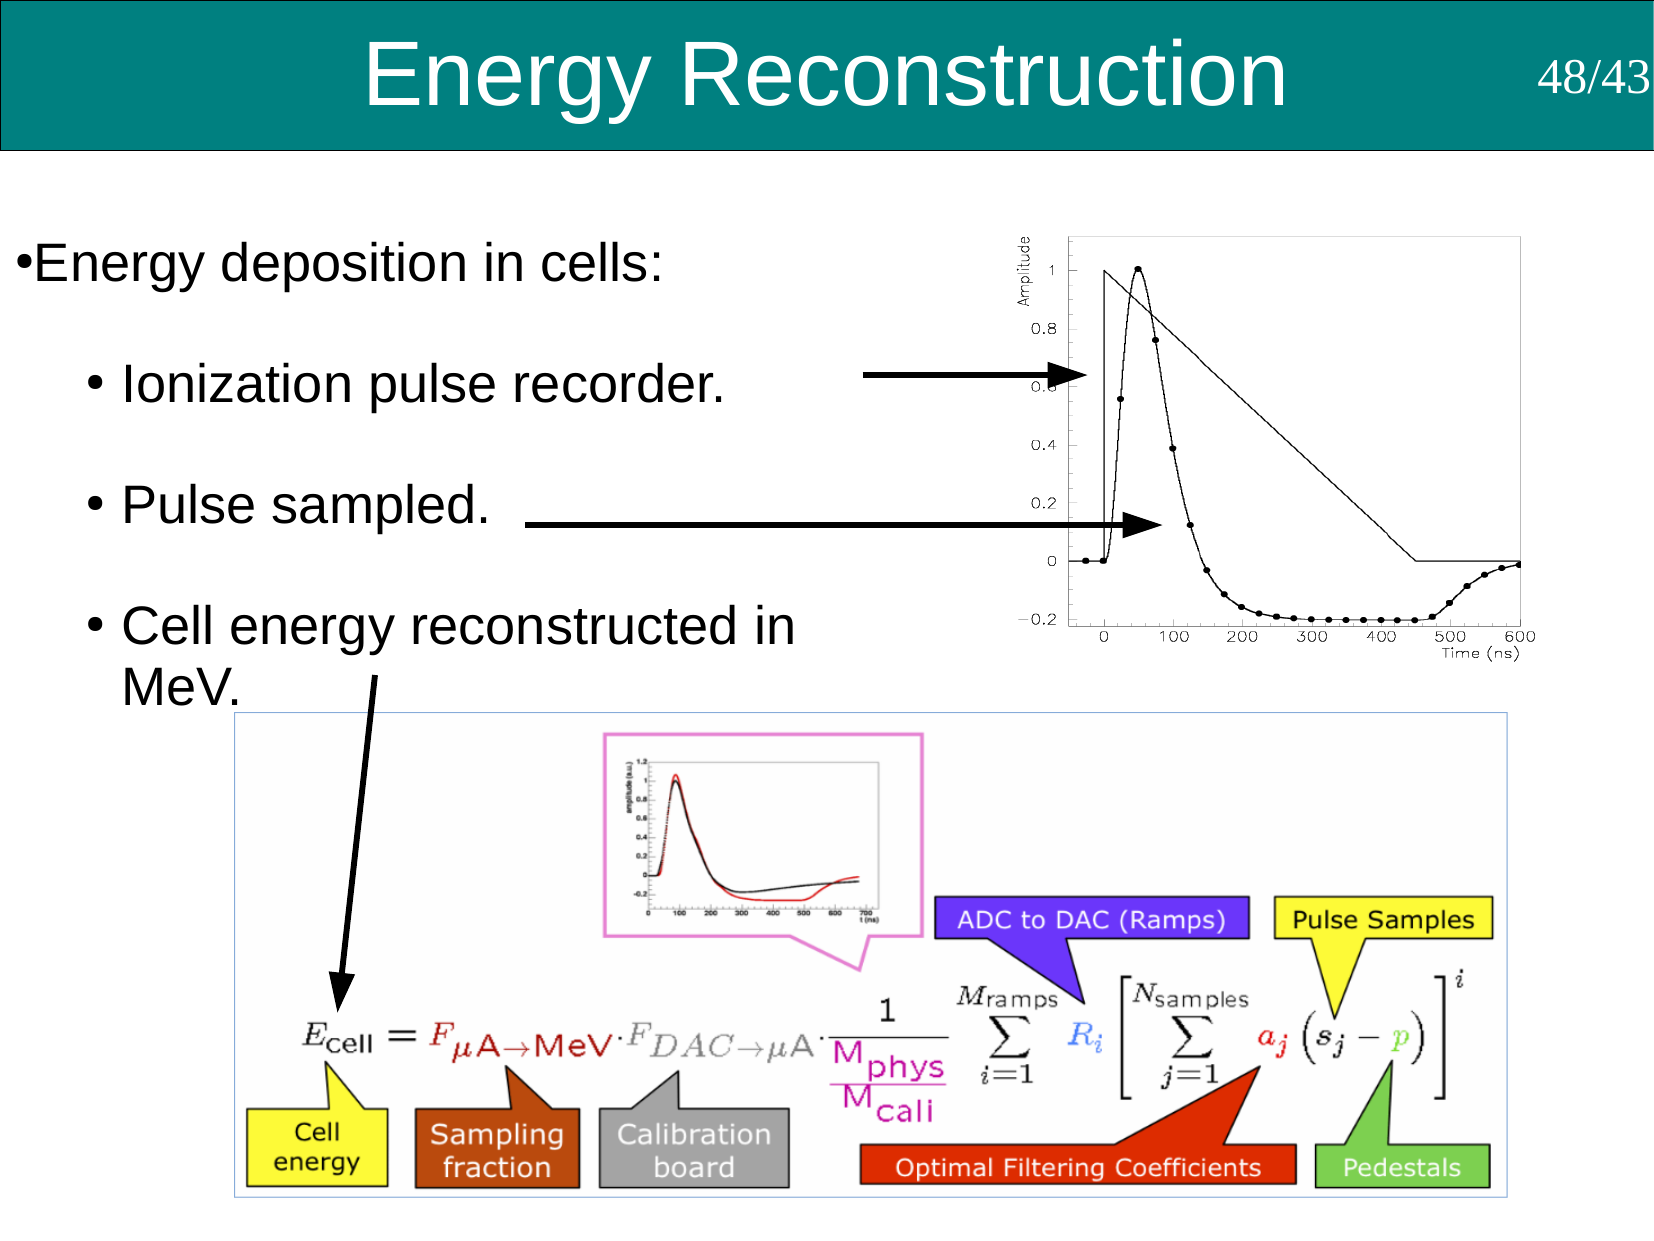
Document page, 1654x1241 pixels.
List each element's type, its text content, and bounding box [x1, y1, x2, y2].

title Energy Reconstruction [82, 22, 1571, 126]
picture [234, 712, 1510, 1201]
text_box Energy deposition in cells: Ionization pulse recorder. Pulse sampled. Cell energy reconstructed in MeV. [0, 225, 901, 725]
text_box [1013, 188, 1575, 675]
